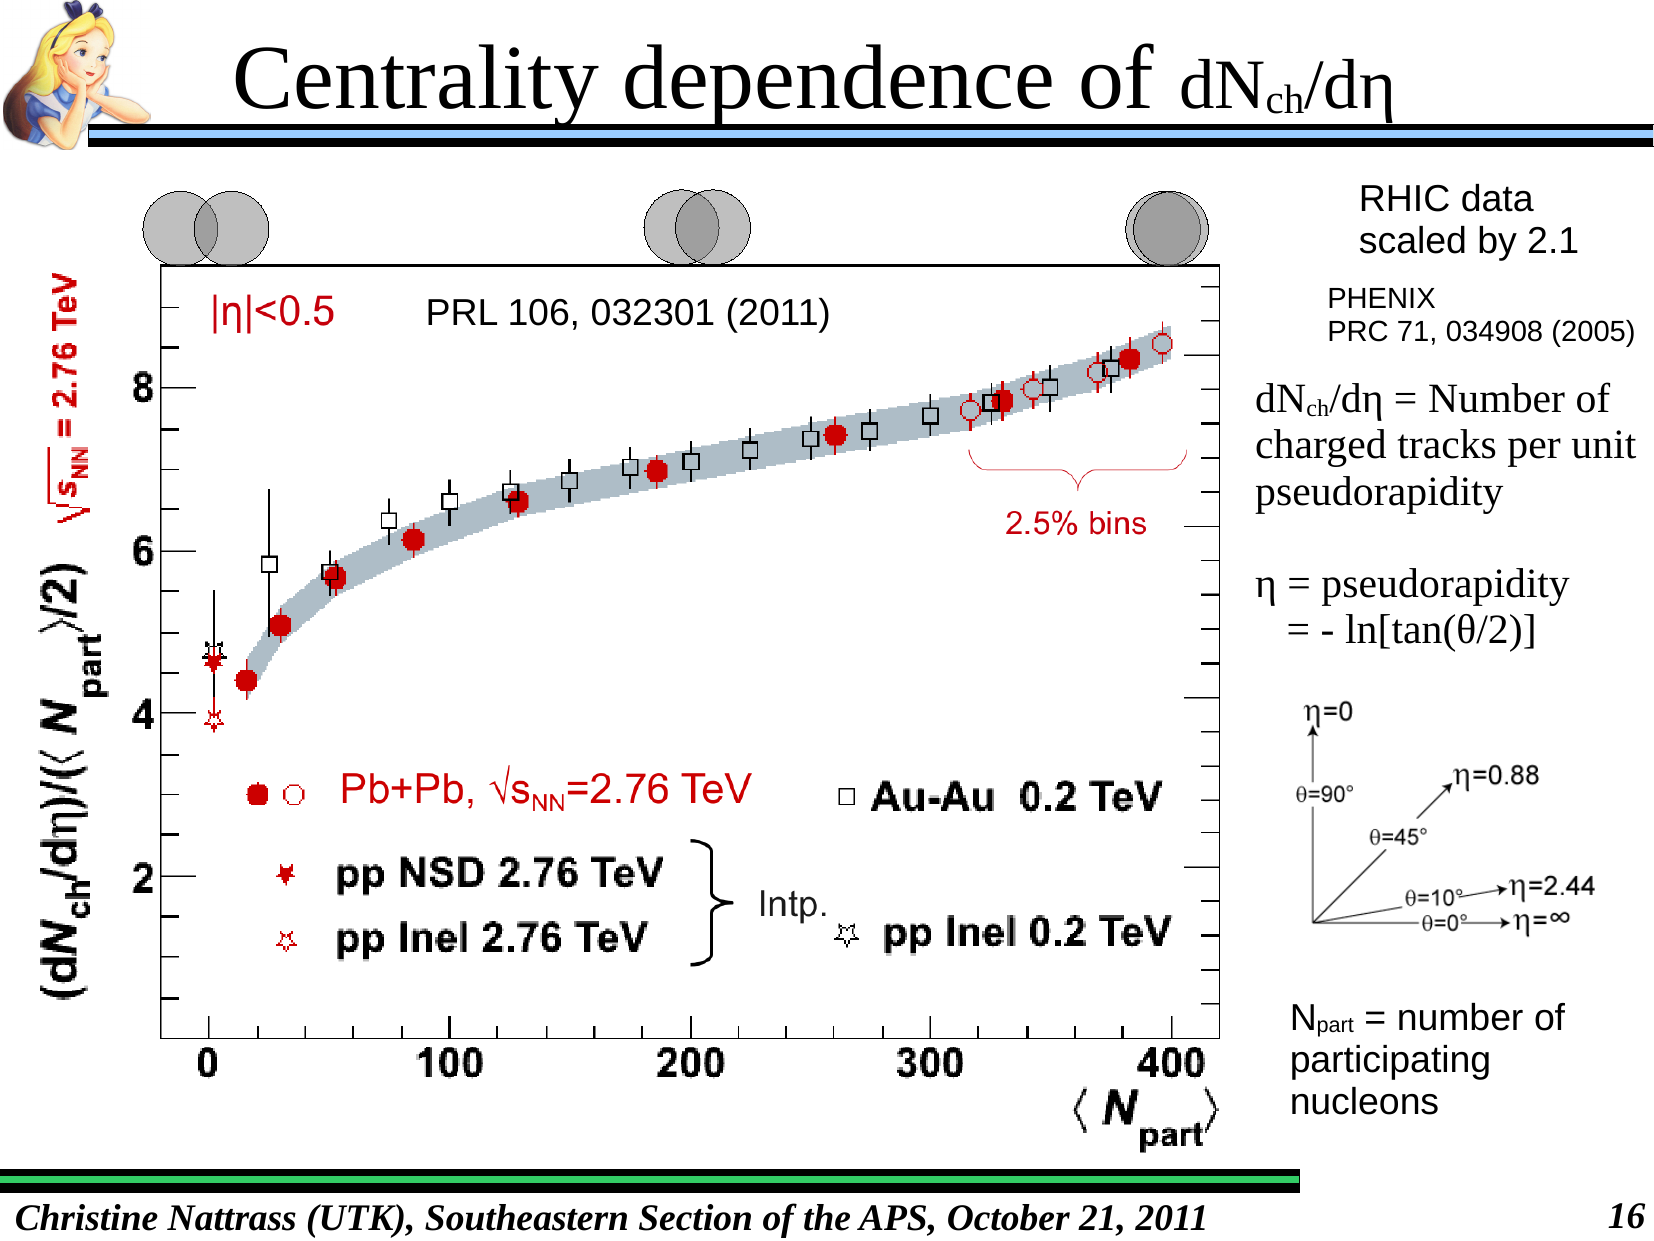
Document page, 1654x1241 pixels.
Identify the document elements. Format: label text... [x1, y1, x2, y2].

picture [3, 0, 151, 150]
text_box [643, 189, 751, 265]
text_box RHIC data scaled by 2.1 [1344, 170, 1607, 269]
text_box dNch/dη = Number of charged tracks per unit pseudorapidity η = pseudorapidity = - ln[tan(θ/2)] [1255, 368, 1653, 660]
text_box PRL 106, 032301 (2011) [410, 284, 899, 342]
title Centrality dependence of dNch/dη [70, 15, 1559, 139]
text_box [1125, 191, 1209, 267]
text_box [142, 191, 269, 267]
picture [1295, 696, 1596, 942]
text_box Npart = number of participating nucleons [1275, 988, 1625, 1143]
picture [38, 264, 1220, 1153]
text_box PHENIX PRC 71, 034908 (2005) [1312, 274, 1653, 355]
